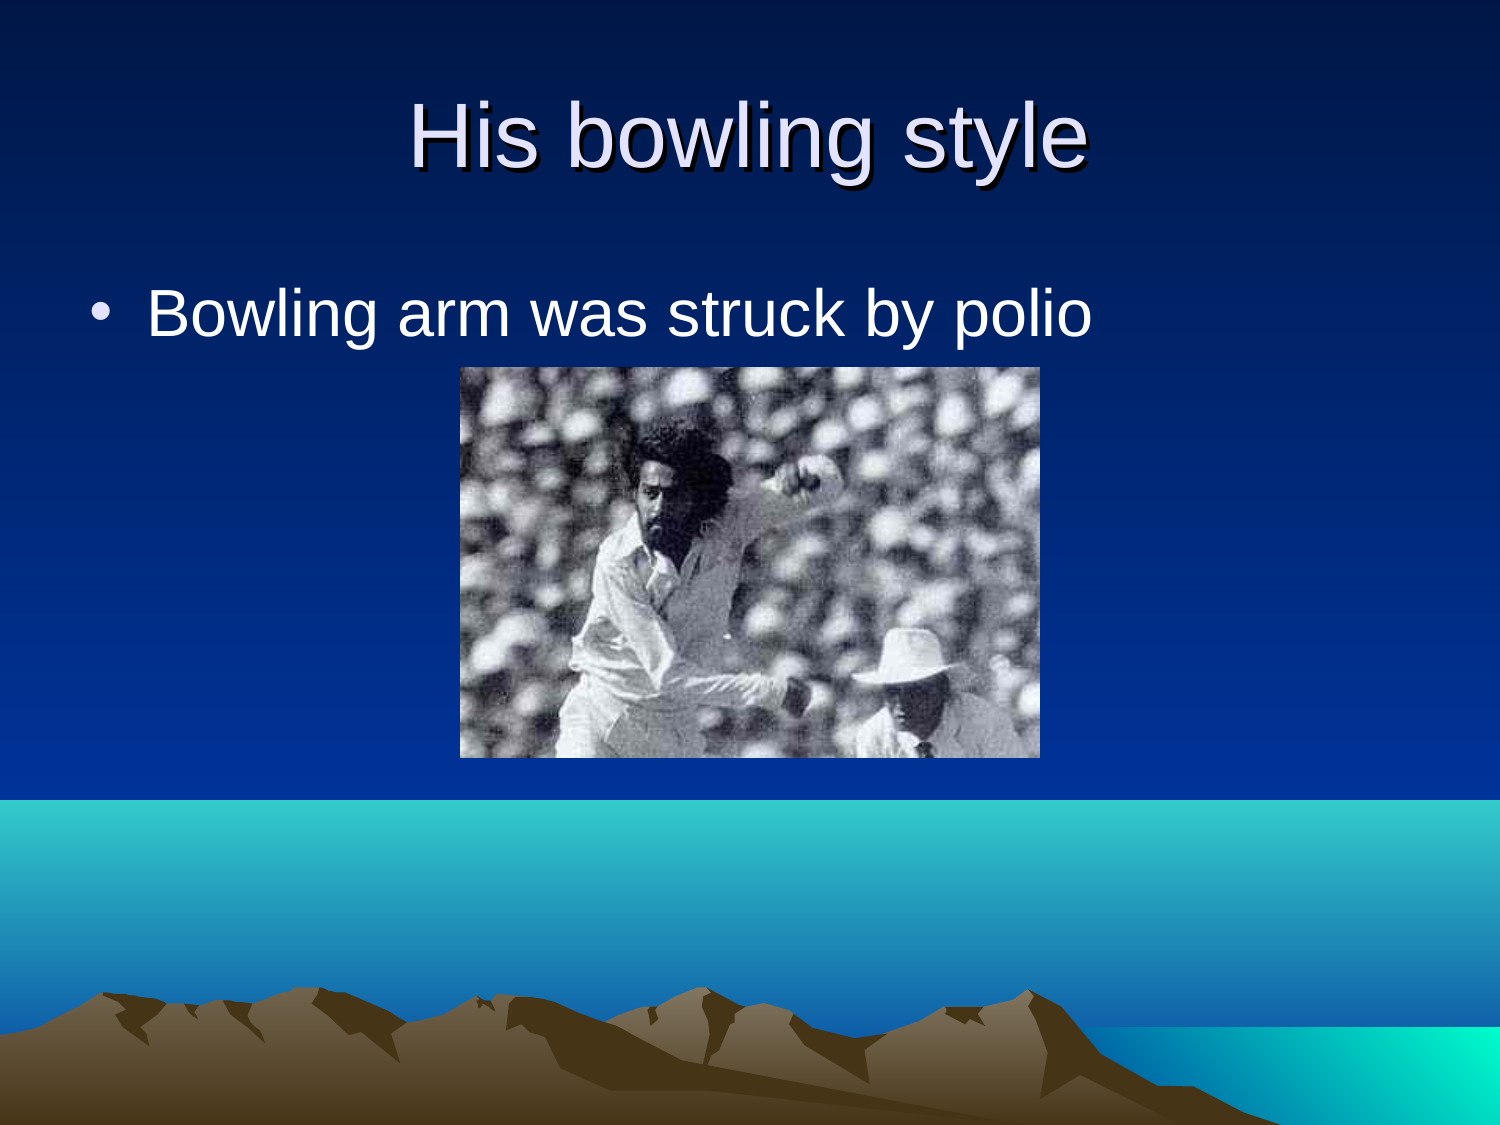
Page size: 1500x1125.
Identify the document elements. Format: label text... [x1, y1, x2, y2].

list Bowling arm was struck by polio [75, 262, 1426, 1001]
picture [460, 367, 1040, 758]
title His bowling style [75, 37, 1426, 225]
